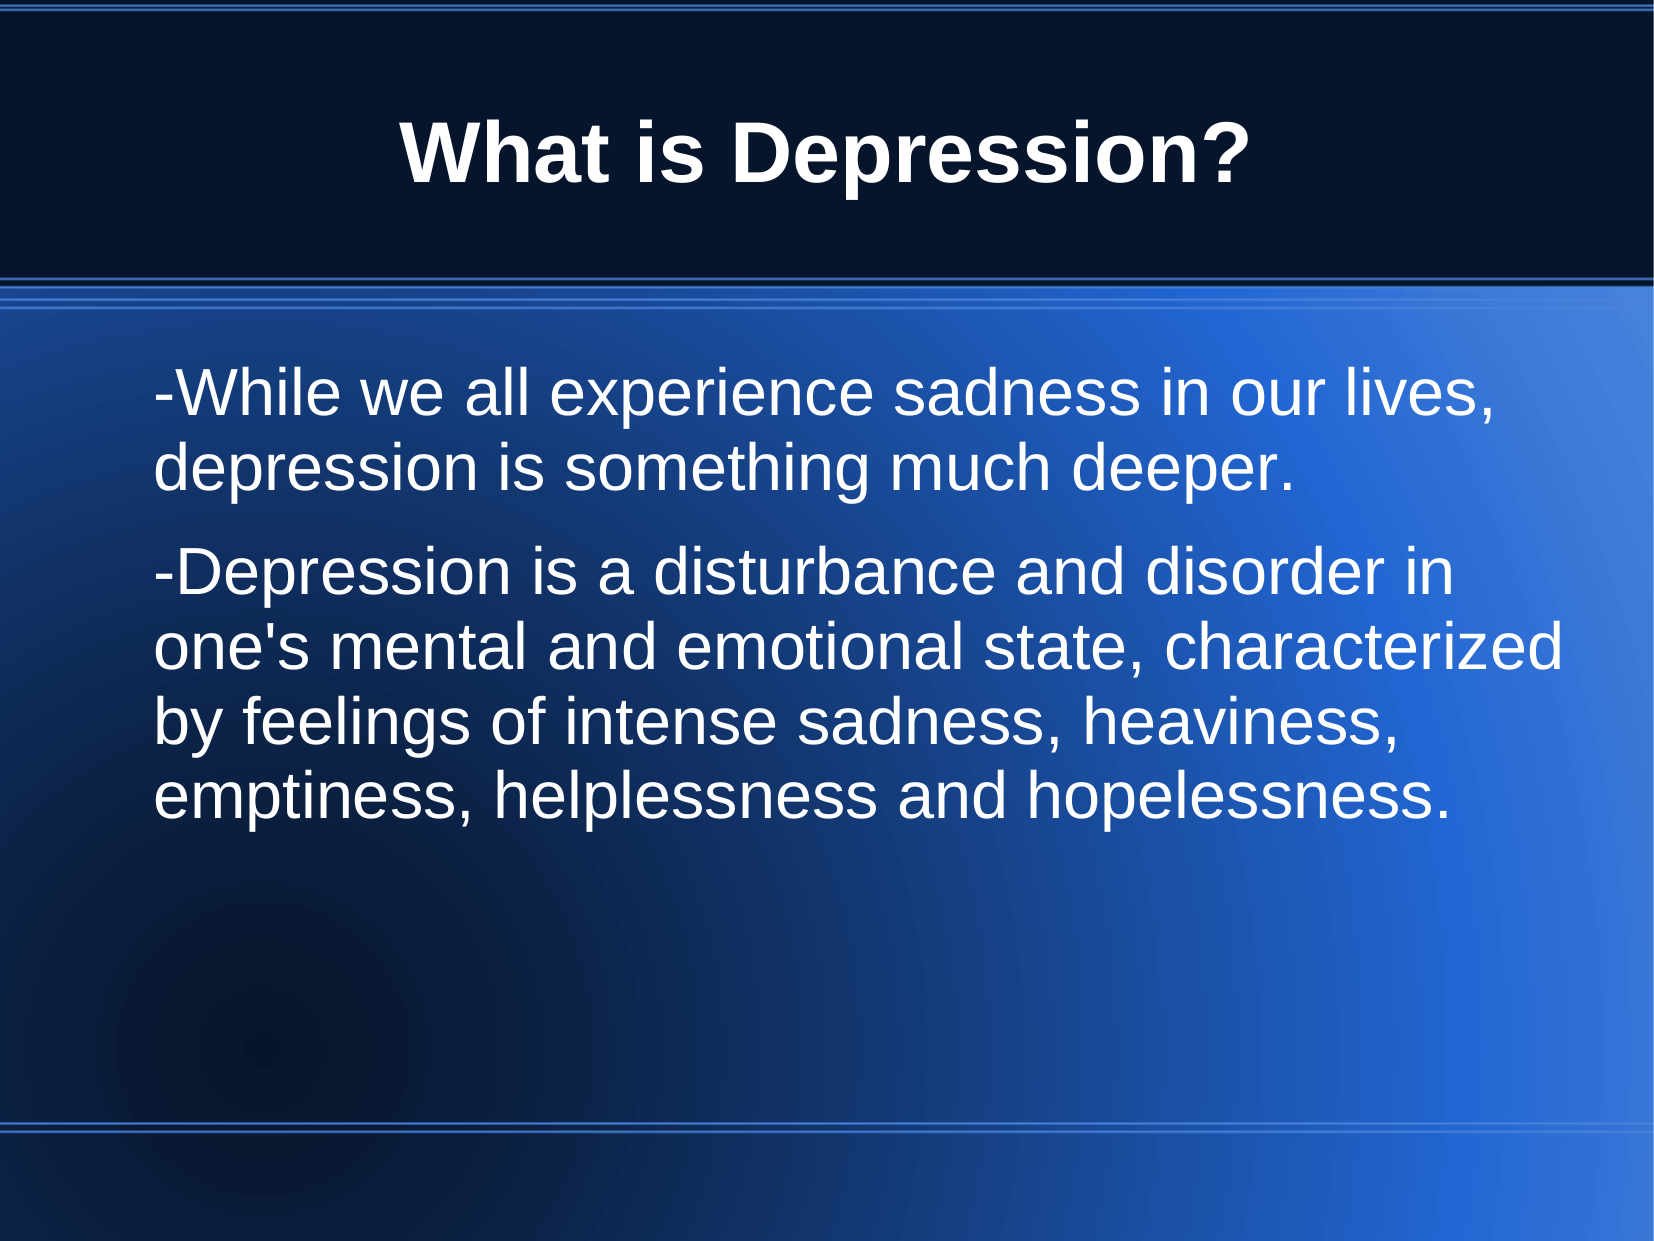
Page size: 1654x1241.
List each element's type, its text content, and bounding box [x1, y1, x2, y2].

picture [0, 0, 1654, 1241]
list -While we all experience sadness in our lives, depression is something much deeper. -Depression is a disturbance and disorder in one's mental and emotional state, characterized by feelings of intense sadness, heaviness, emptiness, helplessness and hopelessness. [82, 355, 1571, 1058]
title What is Depression? [82, 49, 1571, 257]
